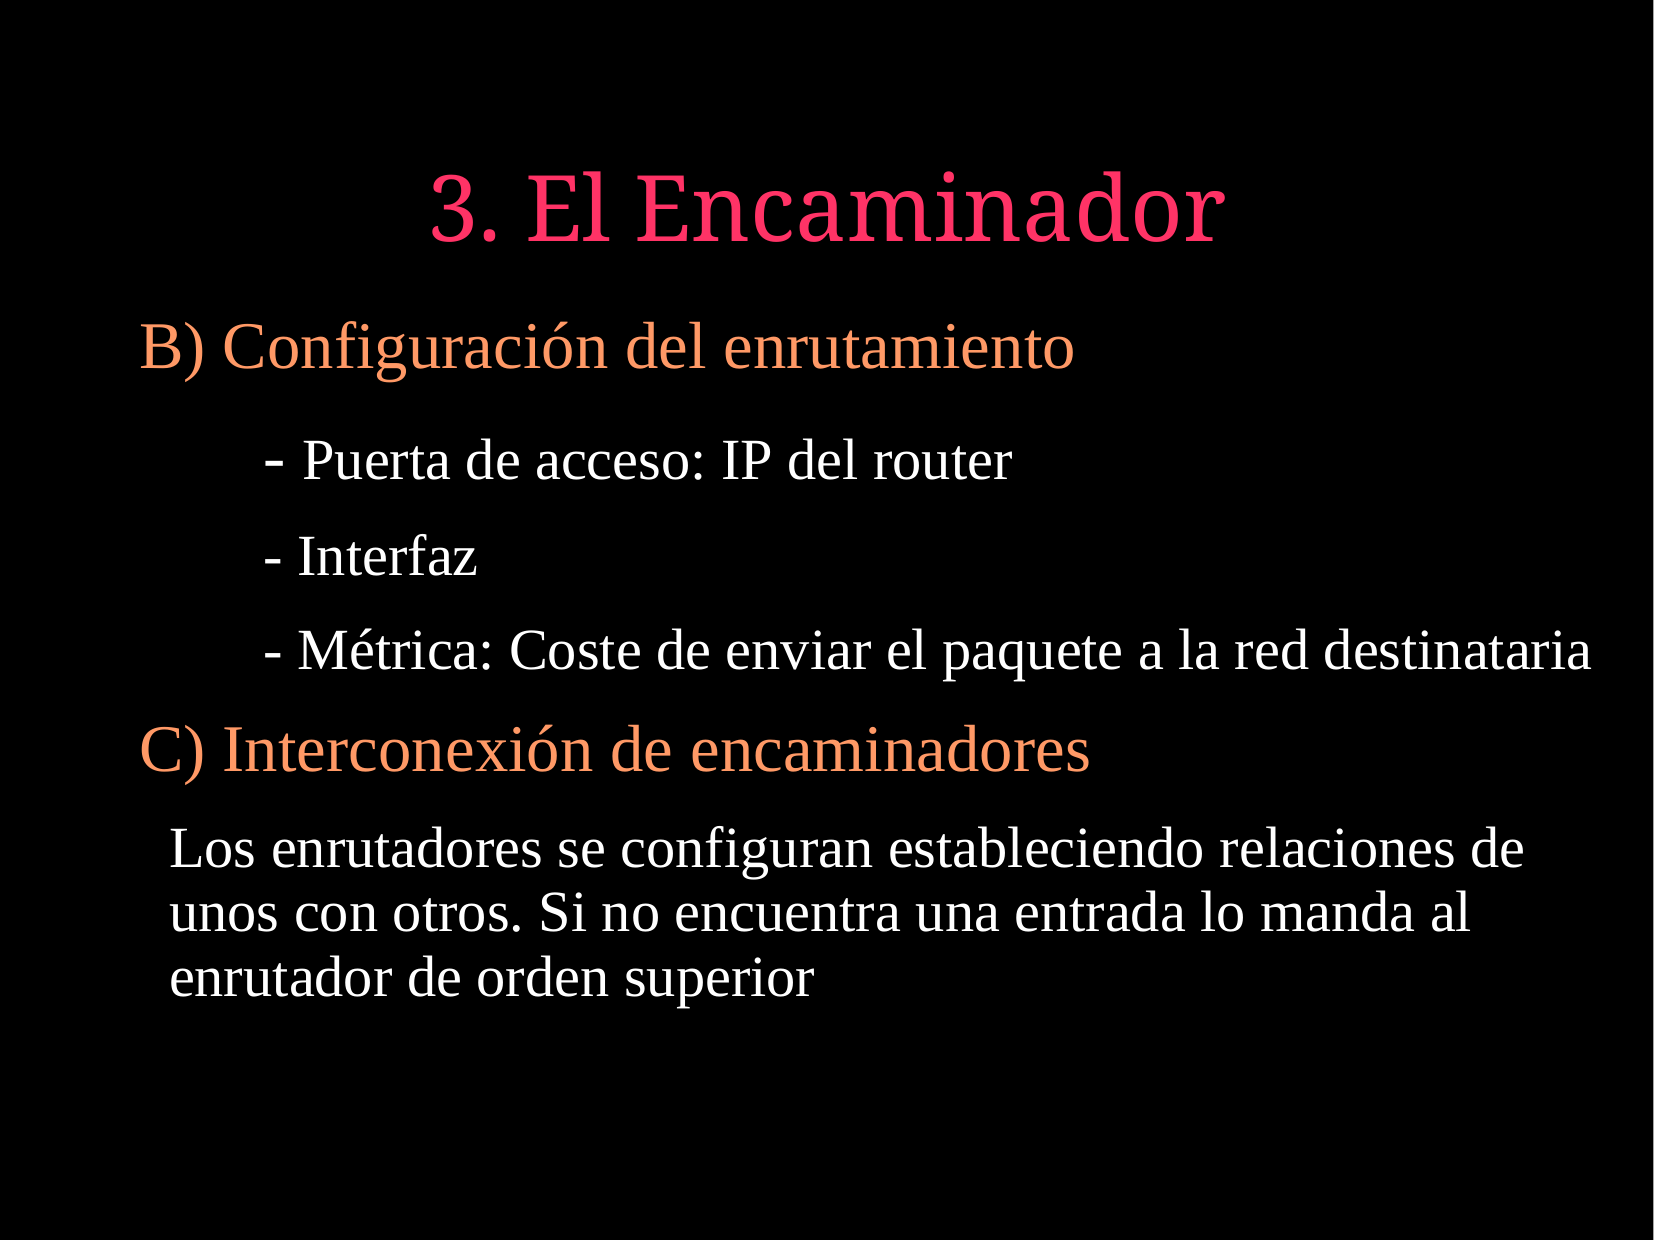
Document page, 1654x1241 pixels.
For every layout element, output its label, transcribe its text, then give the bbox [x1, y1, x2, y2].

list B) Configuración del enrutamiento [121, 308, 1534, 419]
text_box - Puerta de acceso: IP del router - Interfaz - Métrica: Coste de enviar el paquete a la red destinataria C) Interconexión de encaminadores Los enrutadores se configuran estableciendo relaciones de unos con otros. Si no encuentra una entrada lo manda al enrutador de orden superior [118, 419, 1632, 1213]
title 3. El Encaminador [121, 102, 1534, 308]
